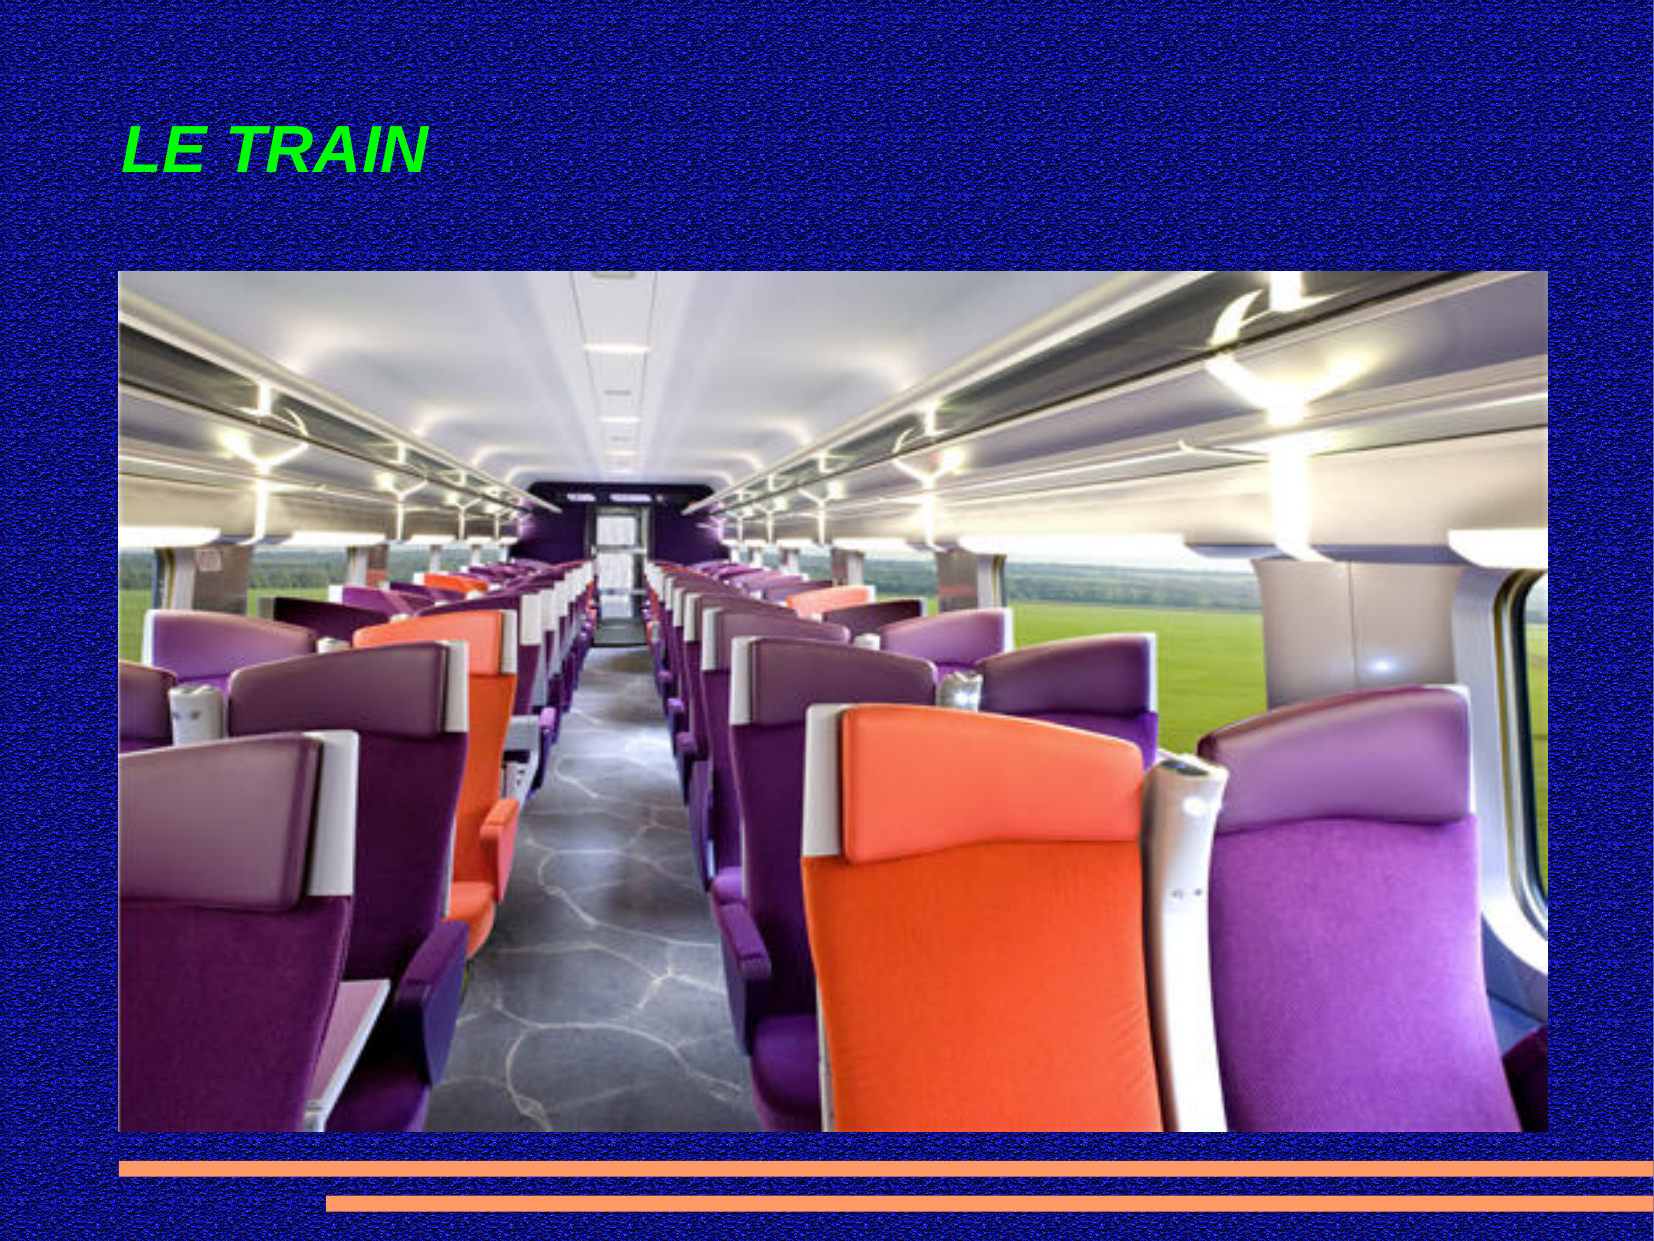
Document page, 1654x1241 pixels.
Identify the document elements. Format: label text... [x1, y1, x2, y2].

title LE TRAIN [121, 46, 1534, 254]
picture [0, 0, 1654, 1241]
